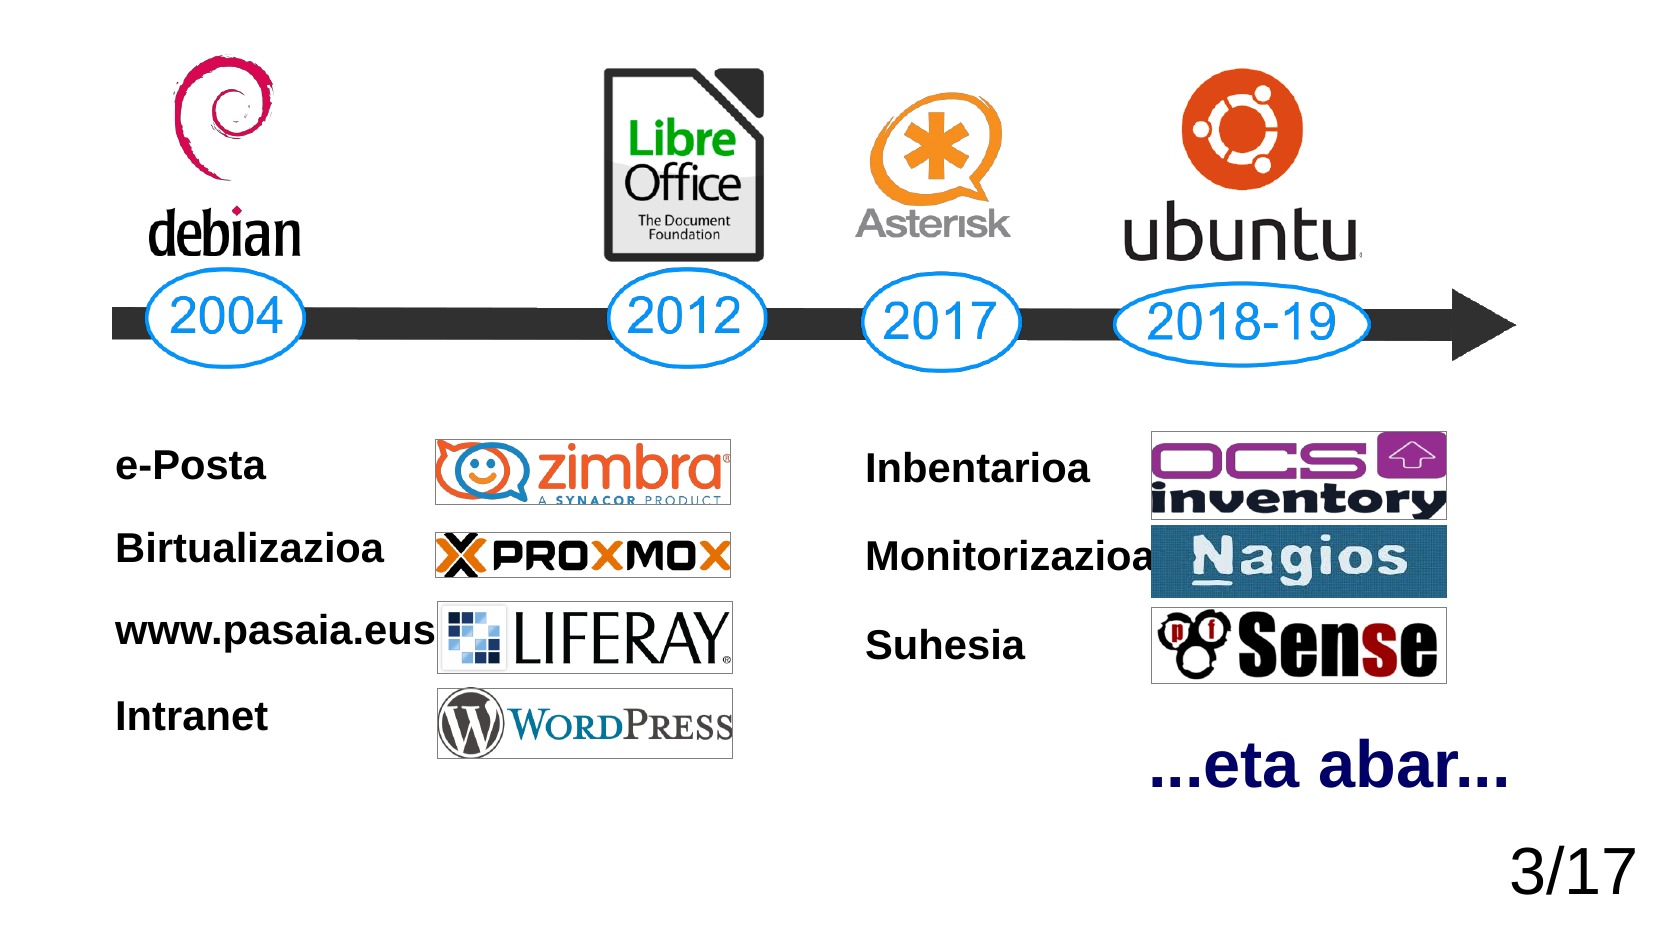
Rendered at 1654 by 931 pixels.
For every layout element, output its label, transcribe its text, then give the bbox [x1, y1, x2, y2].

picture [435, 532, 731, 578]
picture [1151, 431, 1447, 520]
picture [1151, 607, 1447, 684]
text_box Suhesia [850, 614, 1252, 691]
picture [437, 687, 733, 759]
text_box Birtualizazioa [100, 517, 491, 589]
picture [97, 54, 1545, 377]
text_box <número>/17 [1429, 826, 1654, 917]
text_box Monitorizazioa [850, 525, 1252, 603]
picture [435, 439, 731, 505]
text_box www.pasaia.eus [100, 599, 502, 676]
text_box ...eta abar... [1133, 719, 1560, 810]
text_box e-Posta [100, 434, 432, 510]
text_box Intranet [100, 685, 502, 762]
picture [1151, 525, 1447, 598]
text_box Inbentarioa [850, 437, 1151, 514]
picture [437, 601, 733, 674]
